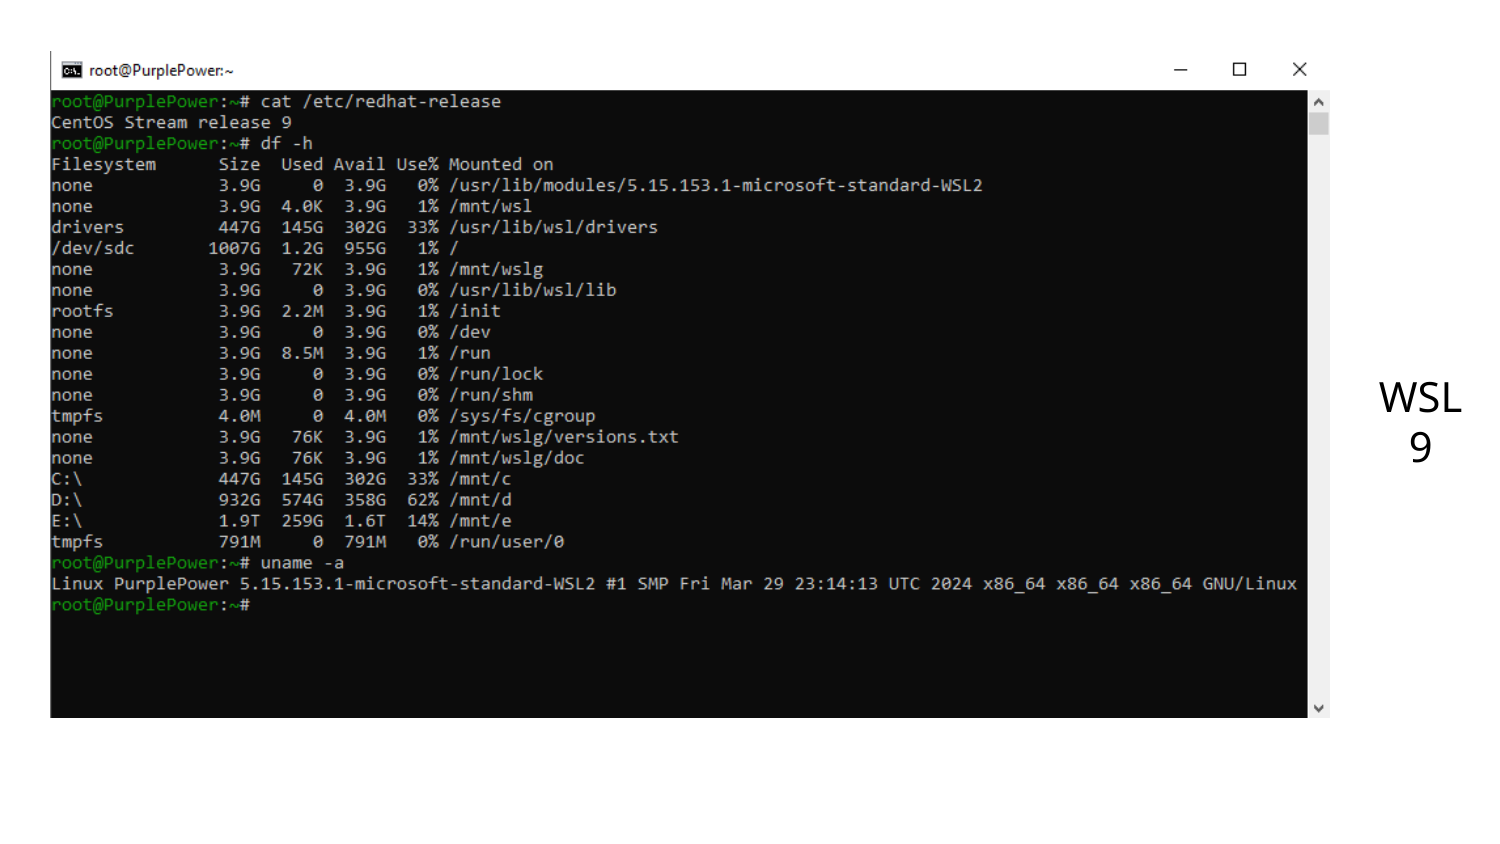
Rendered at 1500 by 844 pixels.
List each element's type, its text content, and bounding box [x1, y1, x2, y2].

picture [50, 51, 1330, 718]
text_box WSL 9 [1330, 356, 1500, 487]
